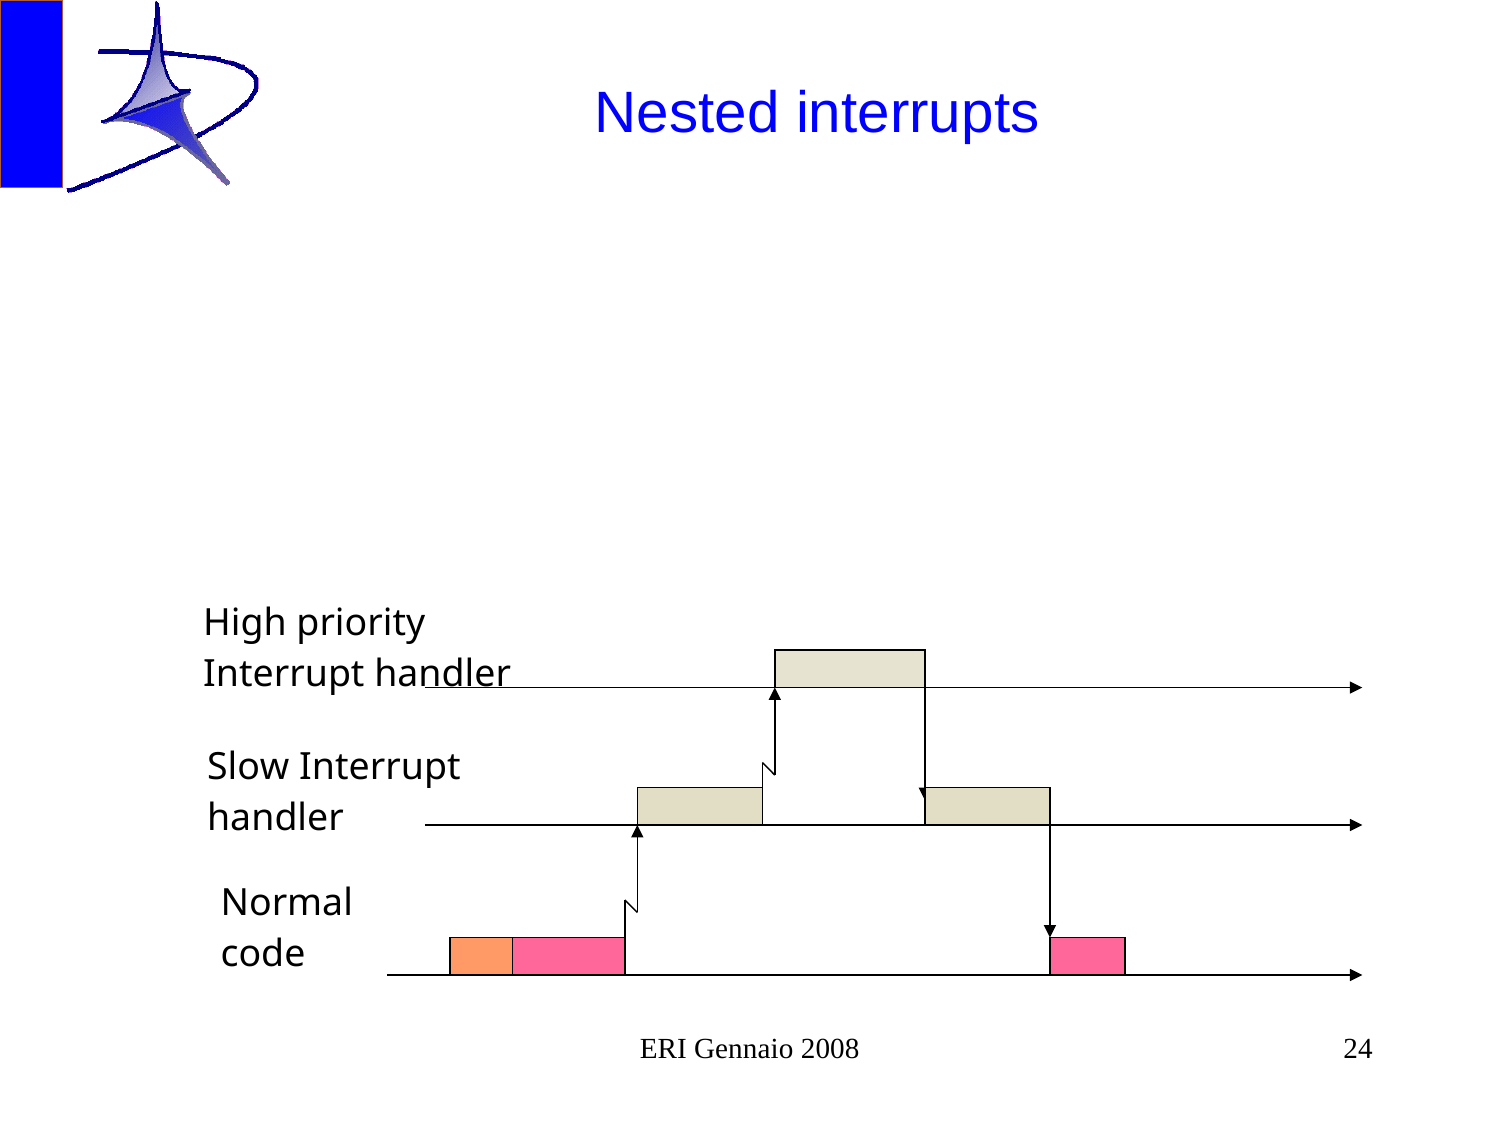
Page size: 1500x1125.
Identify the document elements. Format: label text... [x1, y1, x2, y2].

text_box Normal code [205, 867, 369, 986]
title Nested interrupts [174, 61, 1425, 164]
text_box [1049, 937, 1125, 975]
text_box [637, 787, 762, 825]
text_box [774, 649, 925, 687]
text_box [924, 787, 1050, 825]
text_box Slow Interrupt handler [192, 732, 476, 850]
text_box High priority Interrupt handler [188, 587, 527, 705]
picture [62, 0, 263, 197]
text_box [449, 937, 625, 975]
